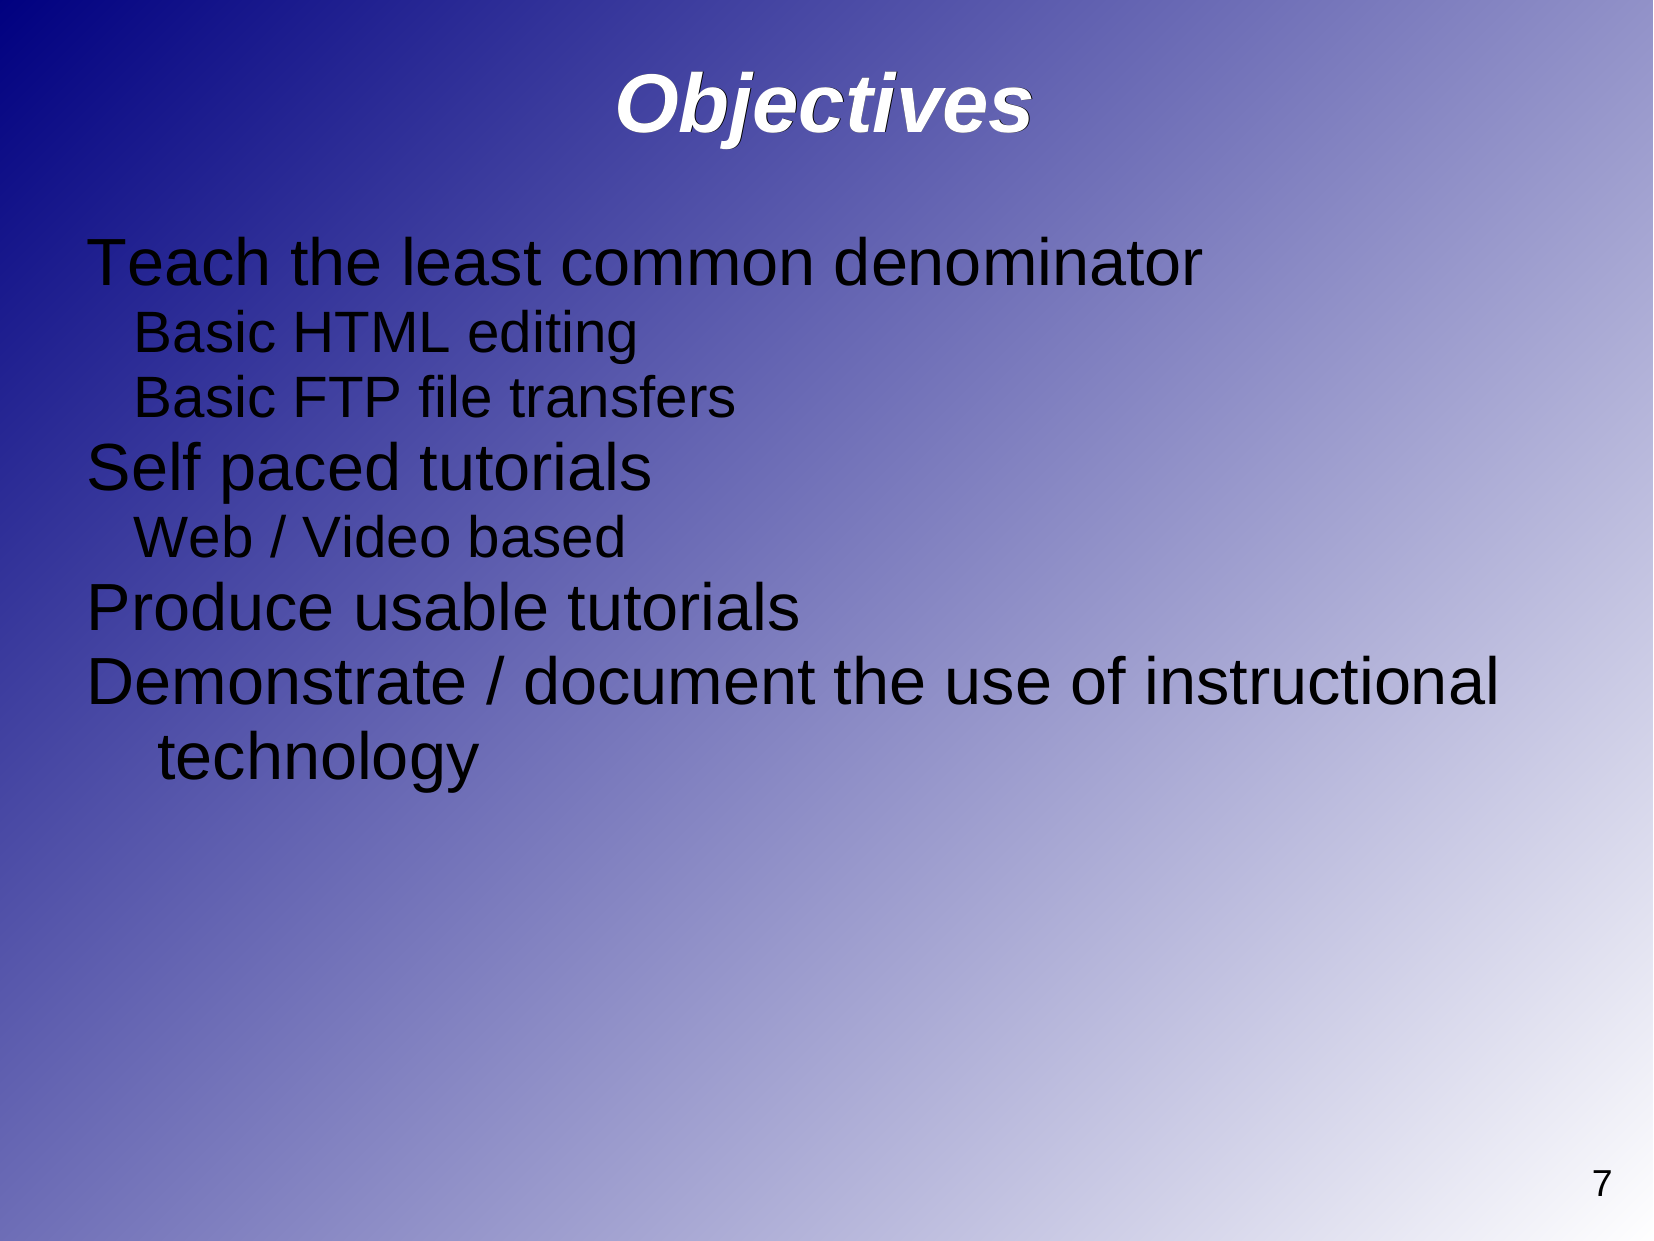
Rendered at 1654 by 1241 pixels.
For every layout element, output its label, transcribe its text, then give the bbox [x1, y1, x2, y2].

list Teach the least common denominator Basic HTML editing Basic FTP file transfers Self paced tutorials Web / Video based Produce usable tutorials Demonstrate / document the use of instructional technology [74, 225, 1575, 1163]
title Objectives [37, 19, 1612, 188]
